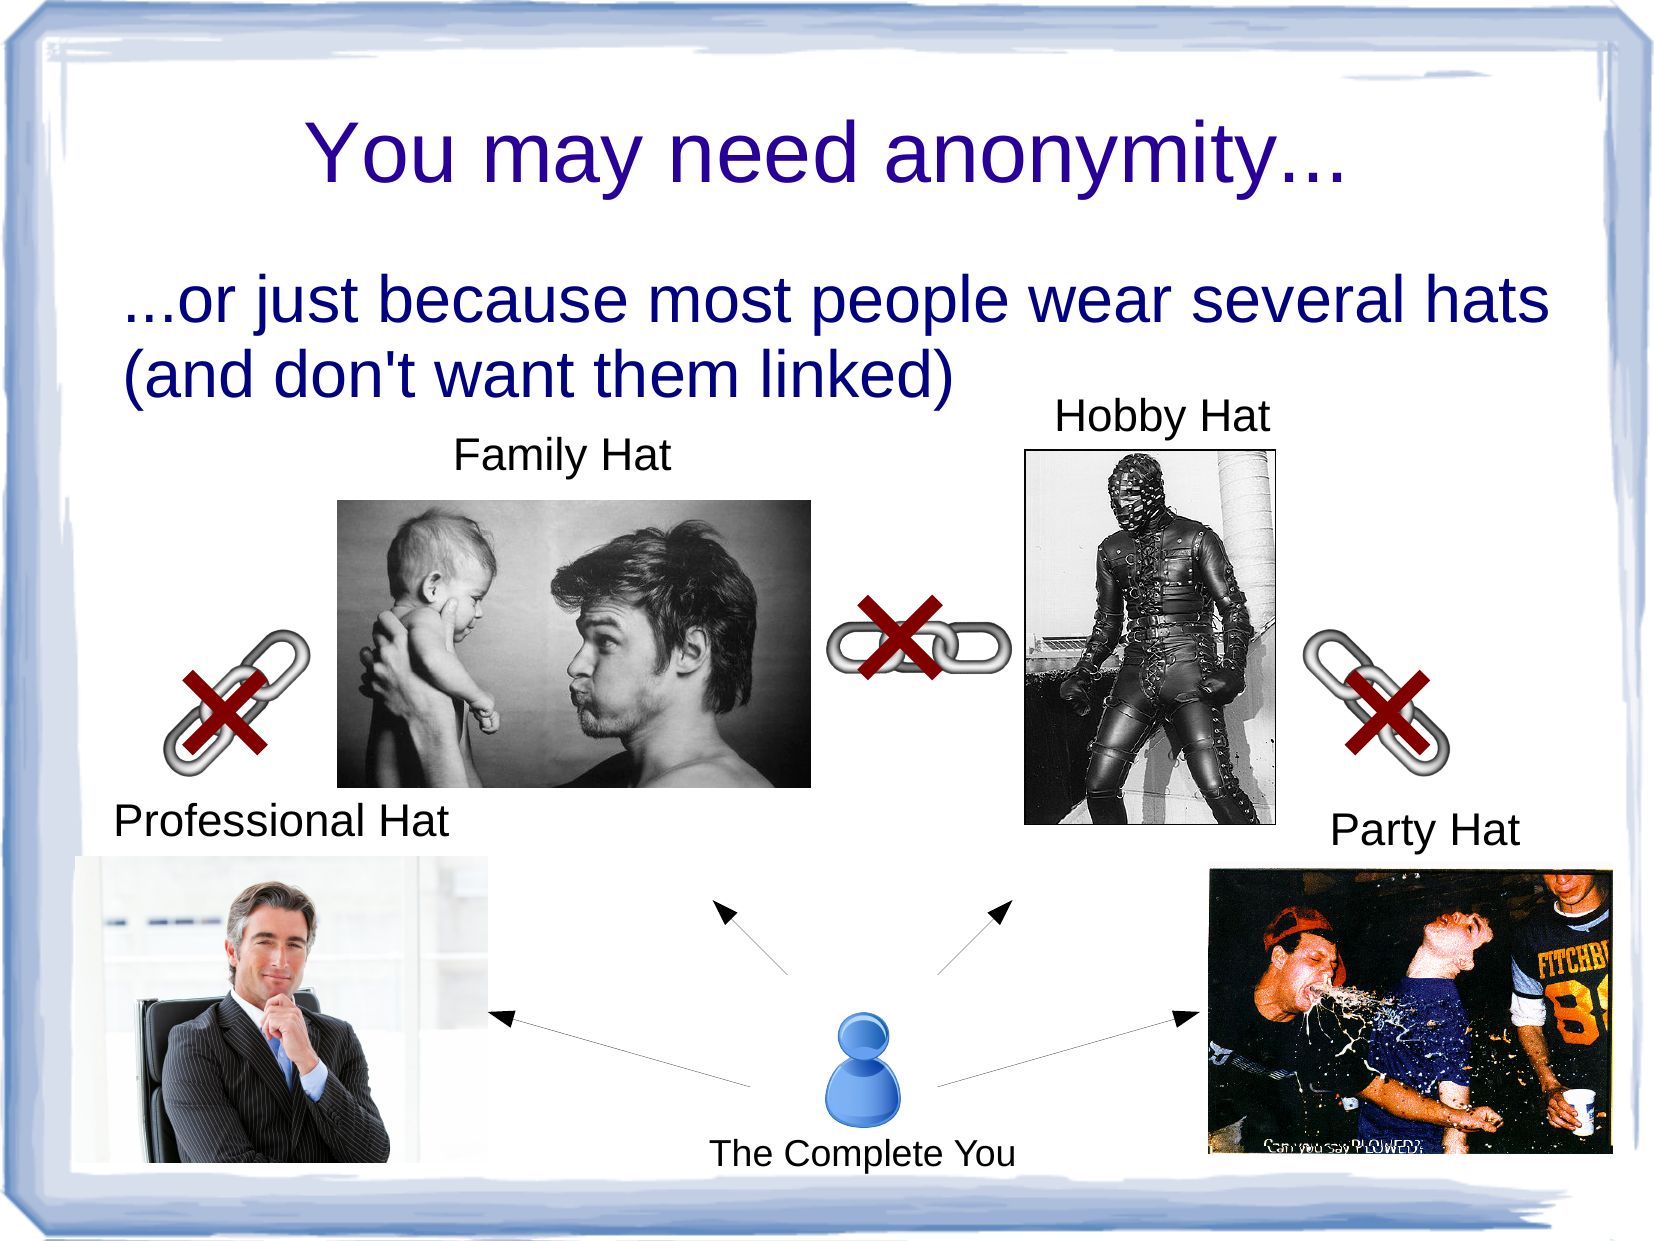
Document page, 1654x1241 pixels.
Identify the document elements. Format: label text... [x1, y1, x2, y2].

picture [0, 0, 1654, 1241]
text_box Family Hat [337, 421, 788, 488]
text_box Professional Hat [75, 787, 488, 854]
list ...or just because most people wear several hats (and don't want them linked) [122, 262, 1576, 412]
text_box Party Hat [1237, 796, 1613, 862]
title You may need anonymity... [82, 49, 1571, 257]
text_box The Complete You [675, 1125, 1051, 1223]
text_box Hobby Hat [975, 383, 1351, 450]
